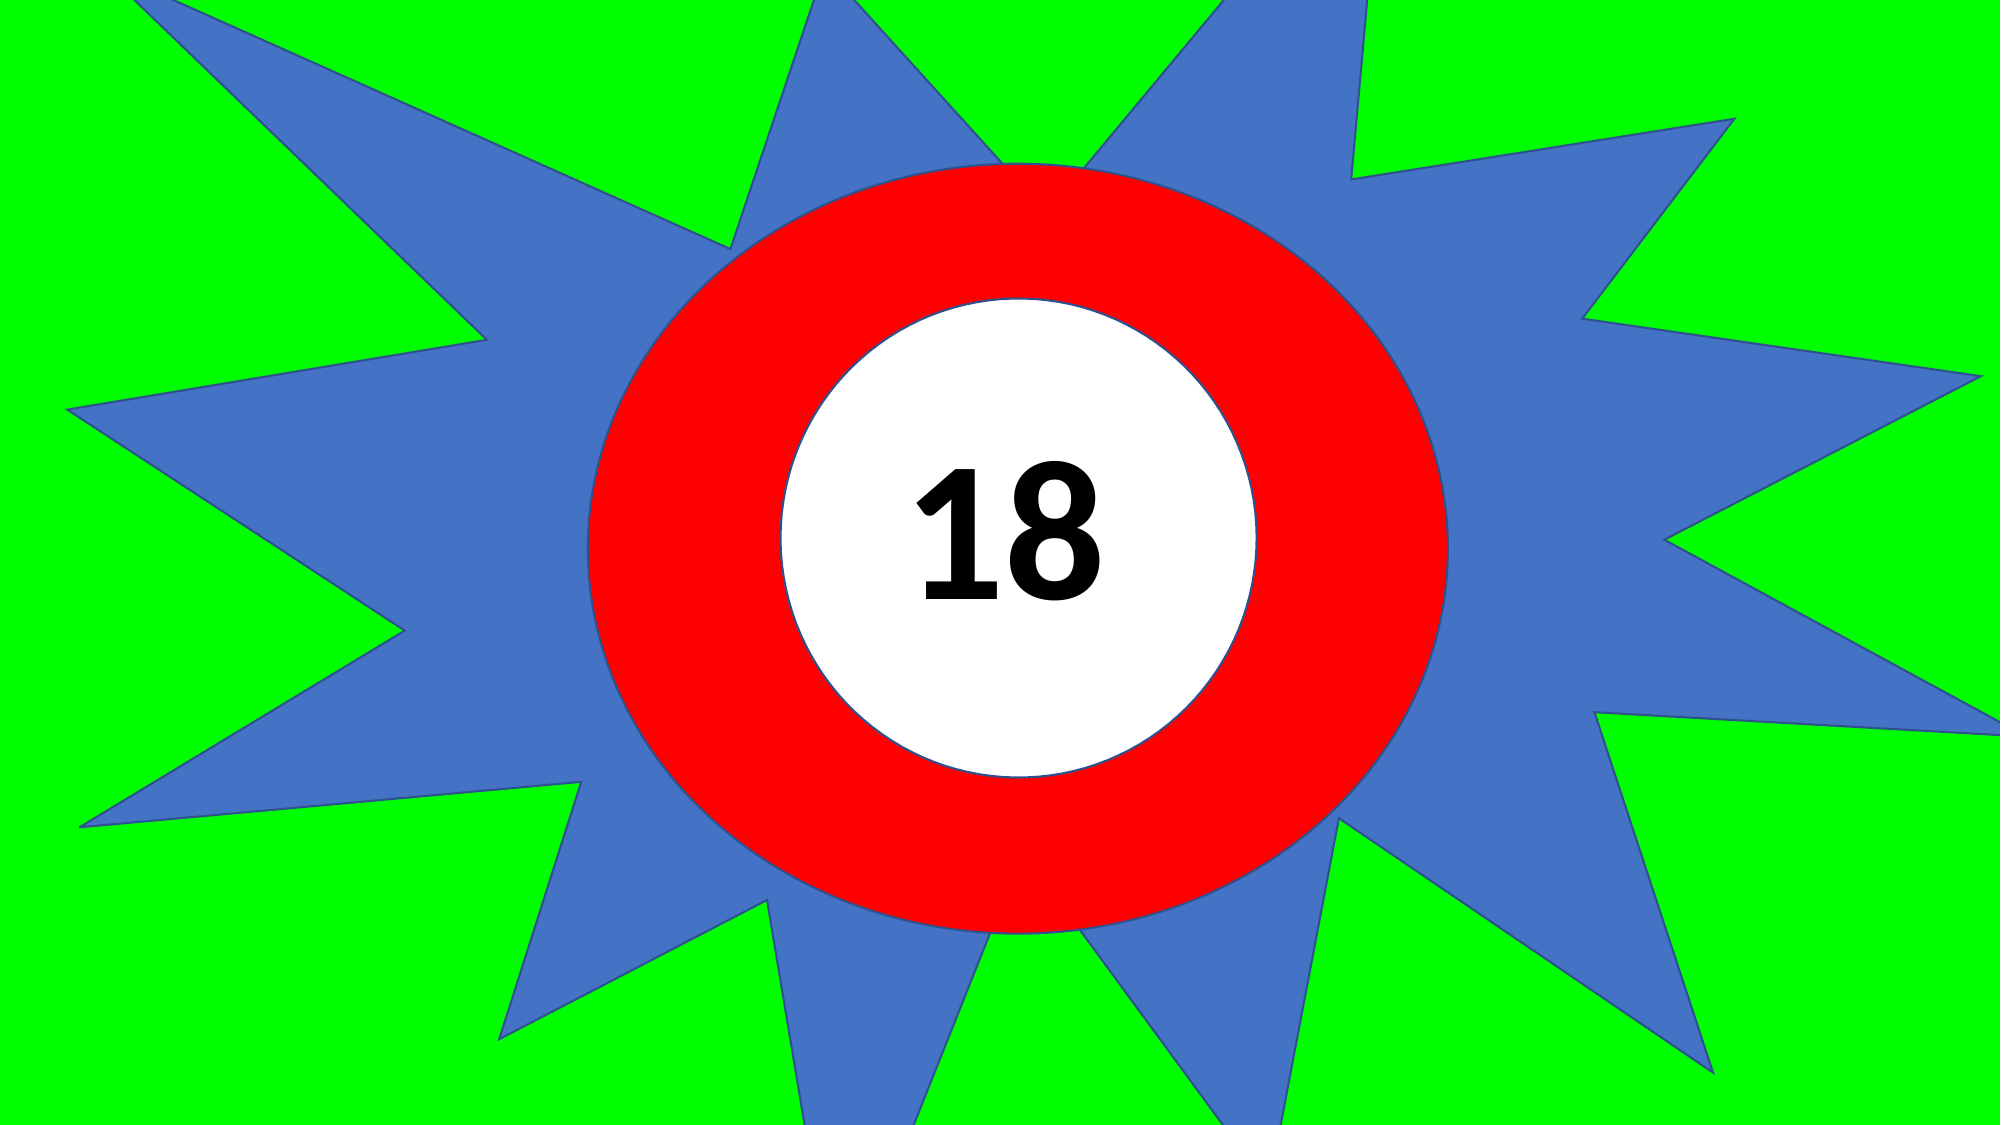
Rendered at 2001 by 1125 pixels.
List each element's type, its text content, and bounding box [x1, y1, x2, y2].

text_box [67, 0, 2000, 1125]
text_box 18 [888, 391, 1206, 650]
